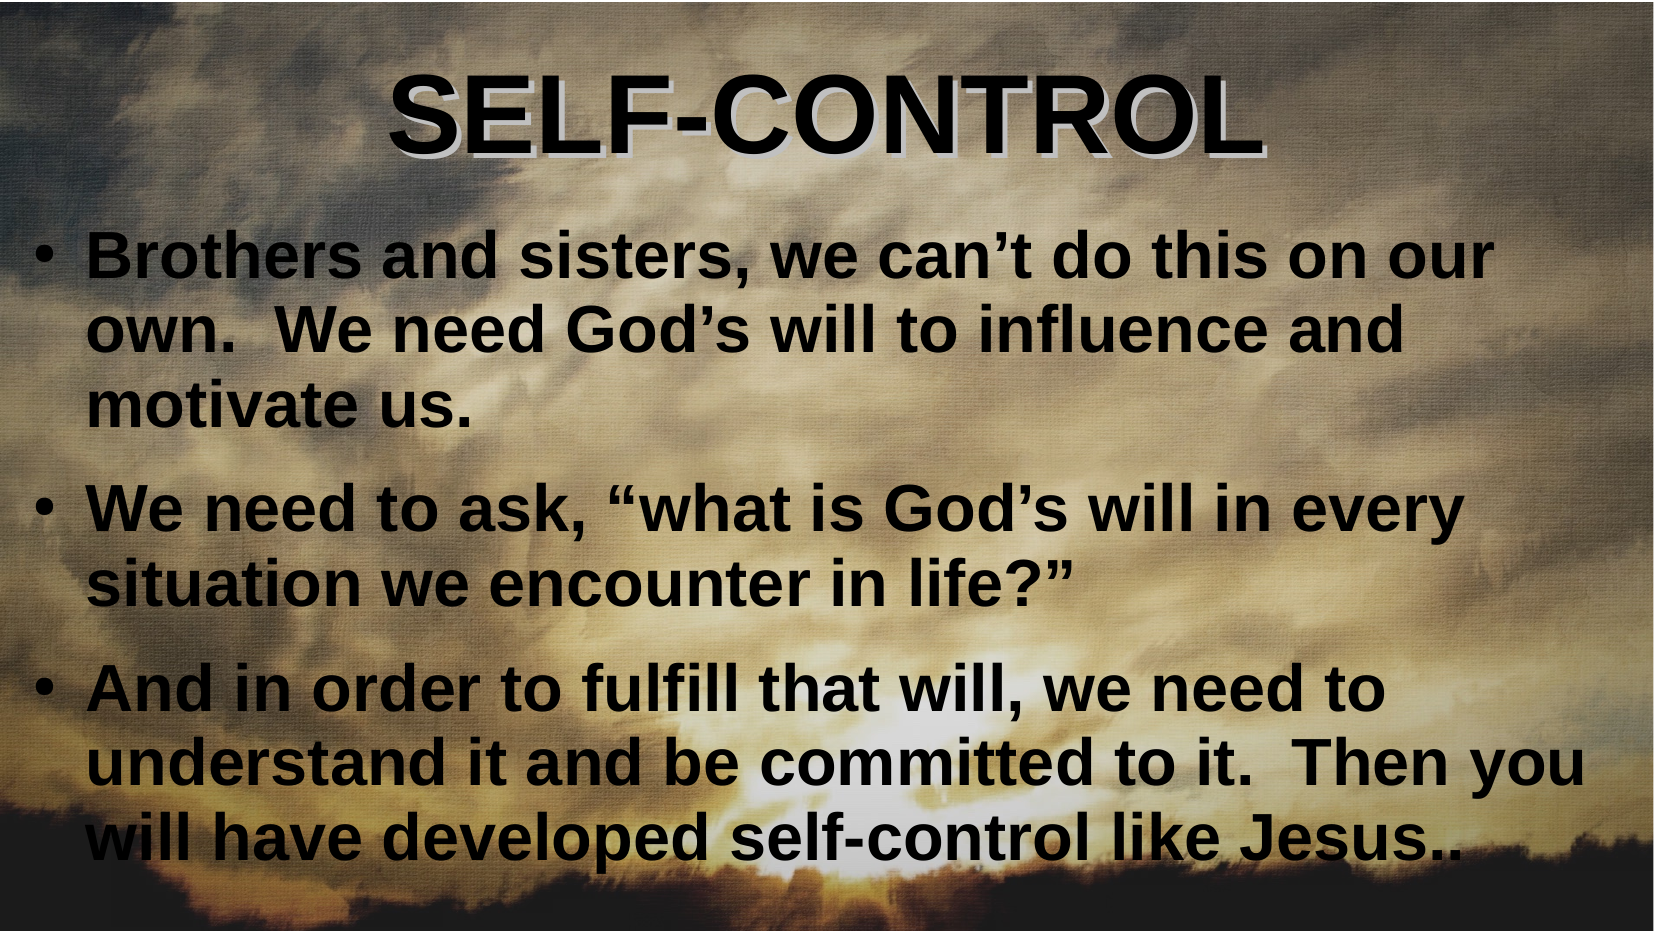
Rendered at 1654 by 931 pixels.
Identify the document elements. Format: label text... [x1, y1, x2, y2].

title SELF-CONTROL [82, 37, 1571, 193]
picture [0, 2, 1654, 931]
list Brothers and sisters, we can’t do this on our own. We need God’s will to influence and motivate us. We need to ask, “what is God’s will in every situation we encounter in life?” And in order to fulfill that will, we need to understand it and be committed to it. Then you will have developed self-control like Jesus.. [15, 217, 1651, 916]
